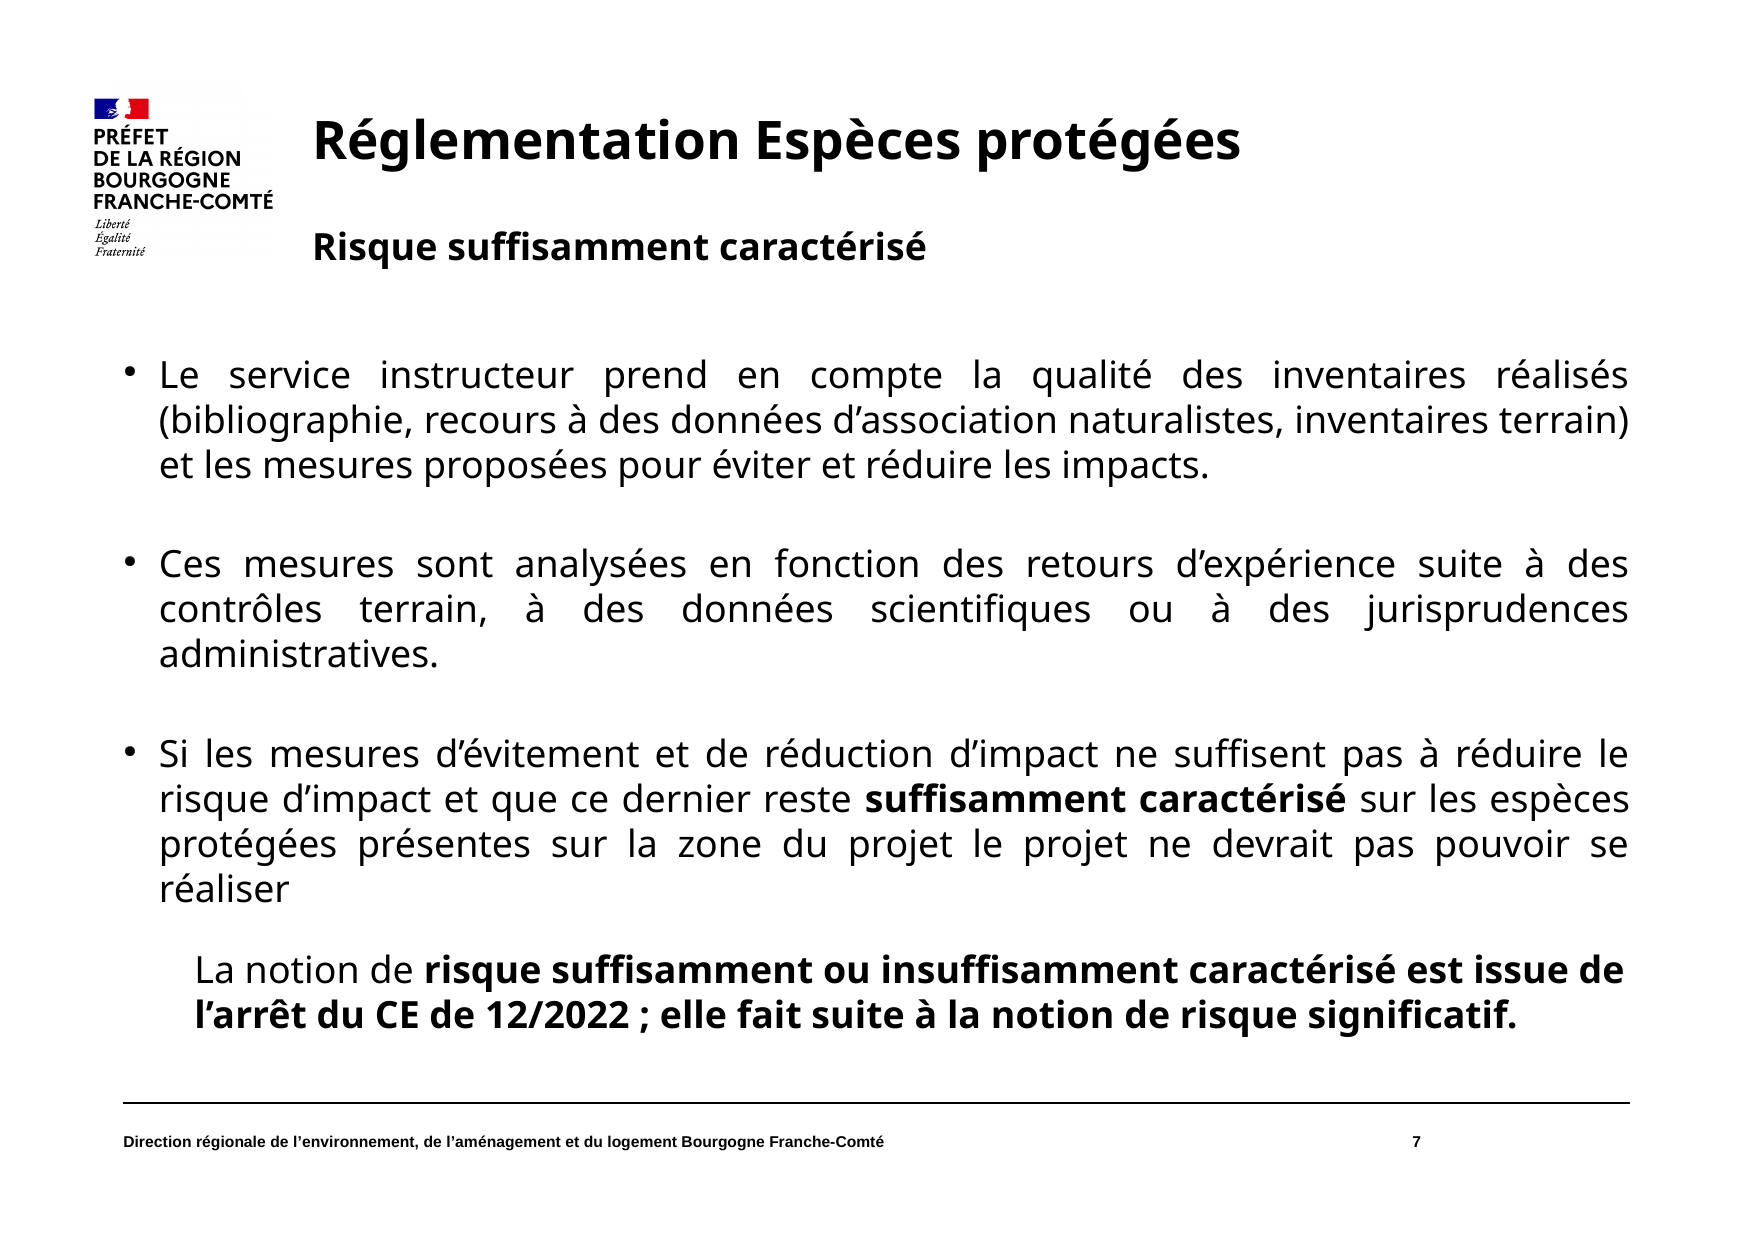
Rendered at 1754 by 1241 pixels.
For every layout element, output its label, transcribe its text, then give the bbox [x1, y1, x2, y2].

picture [94, 82, 273, 256]
title Réglementation Espèces protégées Risque suffisamment caractérisé [311, 113, 1754, 272]
list Le service instructeur prend en compte la qualité des inventaires réalisés (bibliographie, recours à des données d’association naturalistes, inventaires terrain) et les mesures proposées pour éviter et réduire les impacts. Ces mesures sont analysées en fonction des retours d’expérience suite à des contrôles terrain, à des données scientifiques ou à des jurisprudences administratives. Si les mesures d’évitement et de réduction d’impact ne suffisent pas à réduire le risque d’impact et que ce dernier reste suffisamment caractérisé sur les espèces protégées présentes sur la zone du projet le projet ne devrait pas pouvoir se réaliser La notion de risque suffisamment ou insuffisamment caractérisé est issue de l’arrêt du CE de 12/2022 ; elle fait suite à la notion de risque significatif. [123, 300, 1631, 1016]
